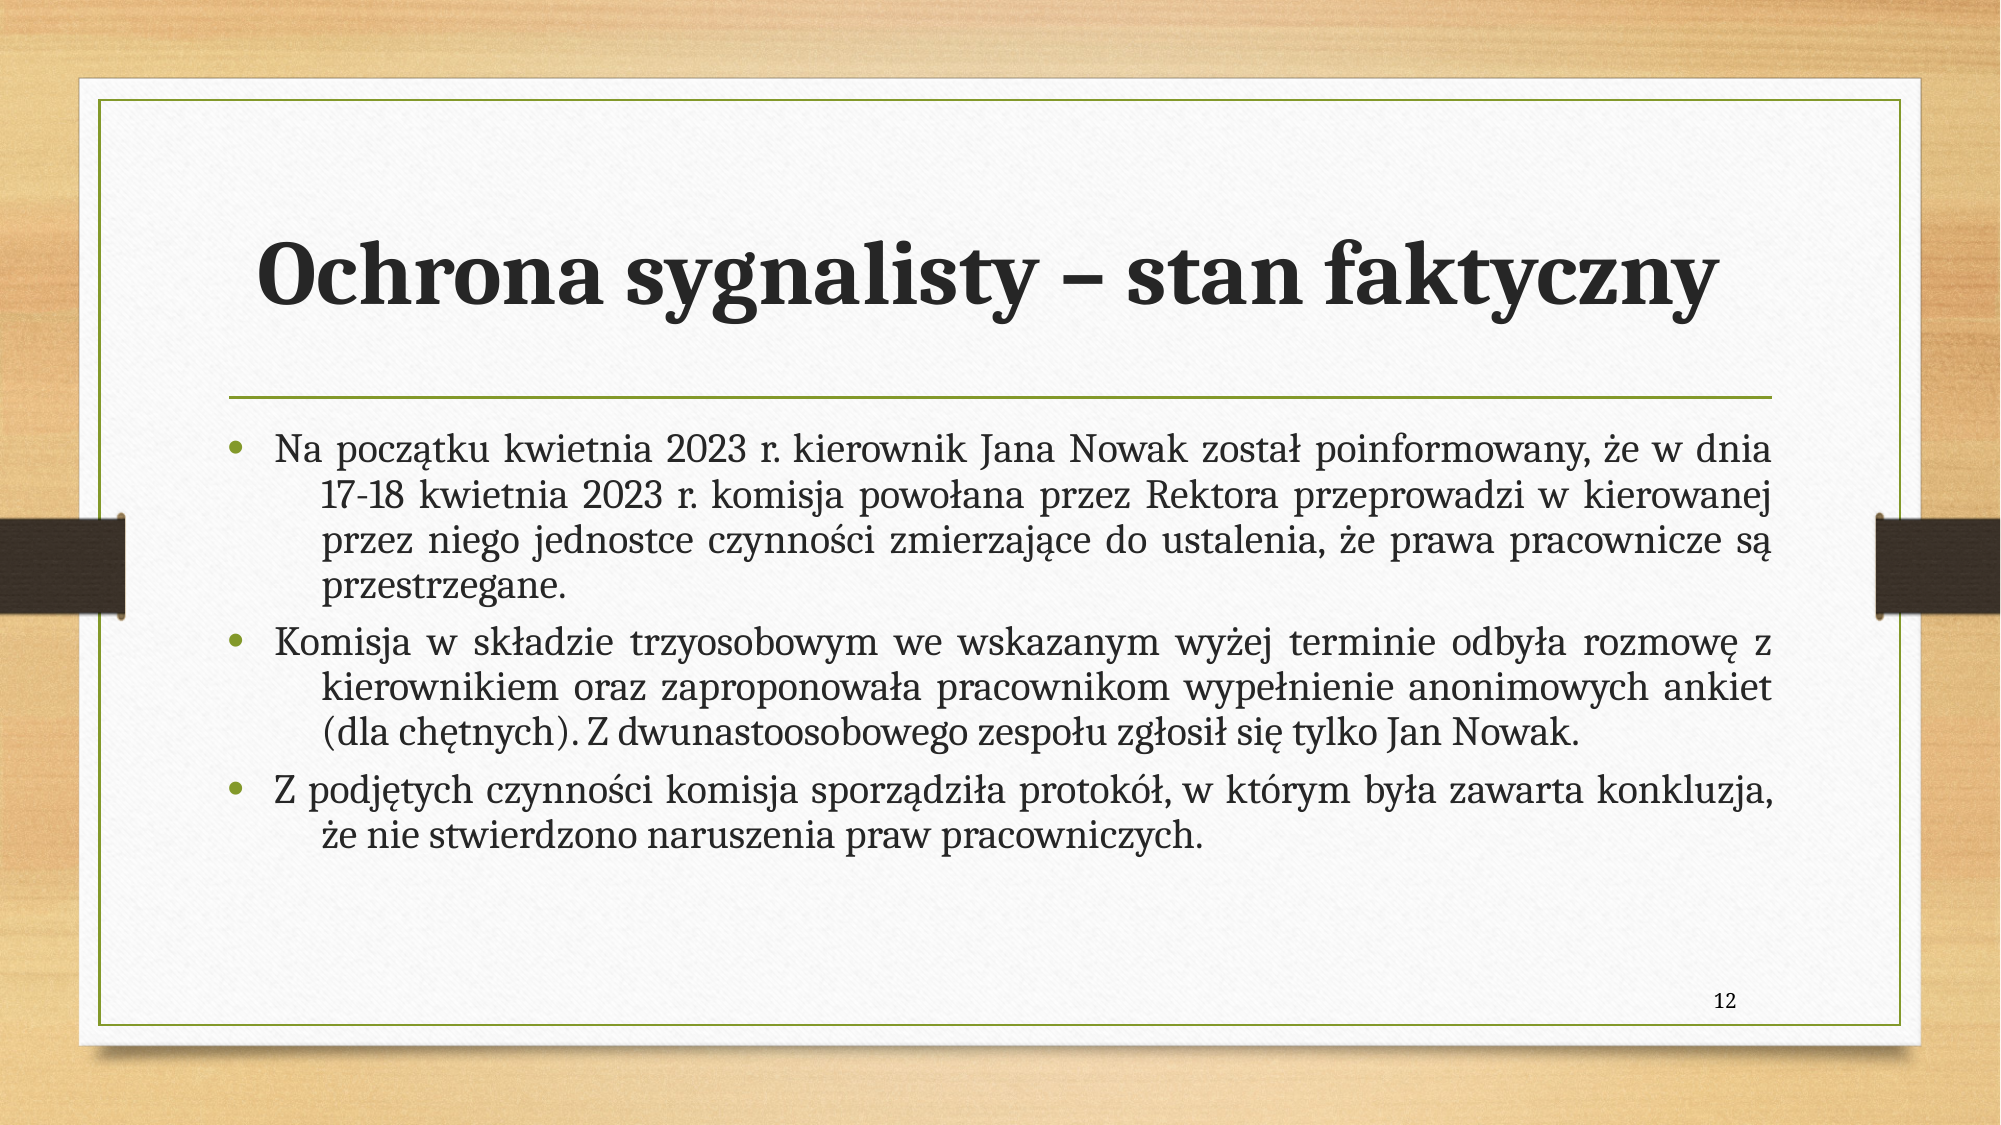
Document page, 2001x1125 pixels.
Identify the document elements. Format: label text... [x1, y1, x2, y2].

list Na początku kwietnia 2023 r. kierownik Jana Nowak został poinformowany, że w dnia 17-18 kwietnia 2023 r. komisja powołana przez Rektora przeprowadzi w kierowanej przez niego jednostce czynności zmierzające do ustalenia, że prawa pracownicze są przestrzegane. Komisja w składzie trzyosobowym we wskazanym wyżej terminie odbyła rozmowę z kierownikiem oraz zaproponowała pracownikom wypełnienie anonimowych ankiet (dla chętnych). Z dwunastoosobowego zespołu zgłosił się tylko Jan Nowak. Z podjętych czynności komisja sporządziła protokół, w którym była zawarta konkluzja, że nie stwierdzono naruszenia praw pracowniczych. [212, 419, 1788, 964]
title Ochrona sygnalisty – stan faktyczny [212, 161, 1788, 376]
text_box [1698, 979, 1788, 1026]
